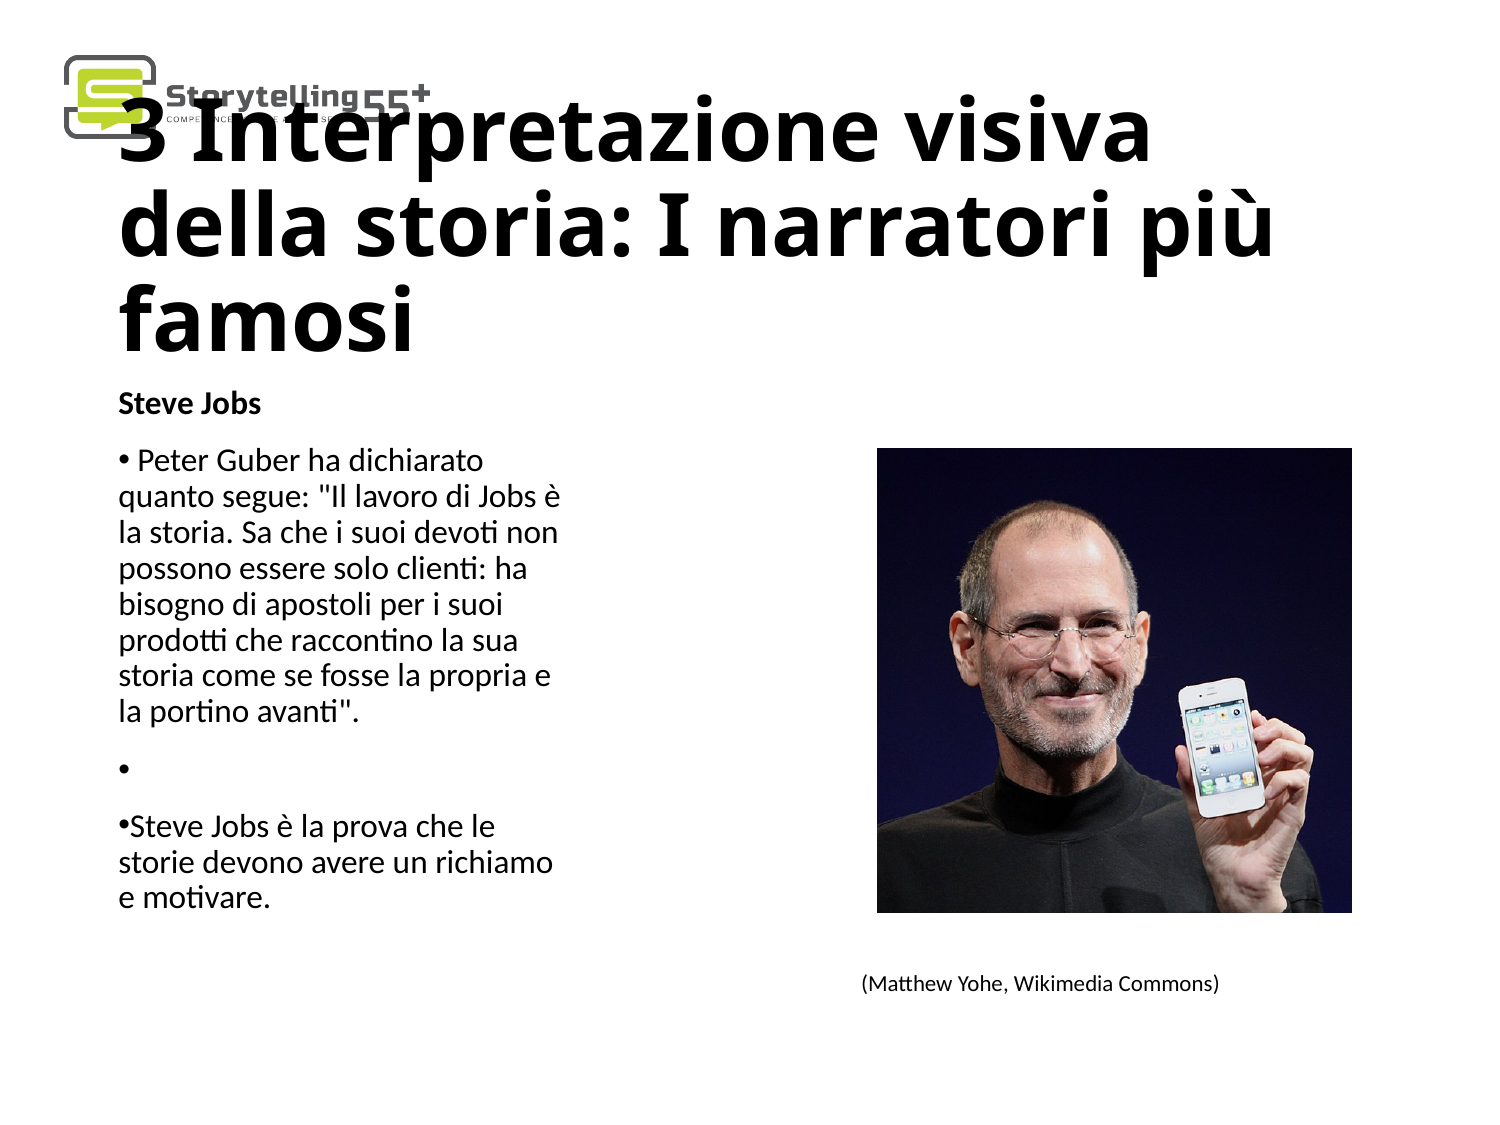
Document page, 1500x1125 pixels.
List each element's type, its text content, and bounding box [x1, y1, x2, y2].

list Steve Jobs Peter Guber ha dichiarato quanto segue: "Il lavoro di Jobs è la storia. Sa che i suoi devoti non possono essere solo clienti: ha bisogno di apostoli per i suoi prodotti che raccontino la sua storia come se fosse la propria e la portino avanti". Steve Jobs è la prova che le storie devono avere un richiamo e motivare. [103, 378, 588, 1091]
picture [64, 55, 430, 139]
picture [877, 448, 1352, 914]
text_box (Matthew Yohe, Wikimedia Commons) [771, 961, 1489, 1004]
title 3 Interpretazione visiva della storia: I narratori più famosi [103, 75, 1381, 473]
